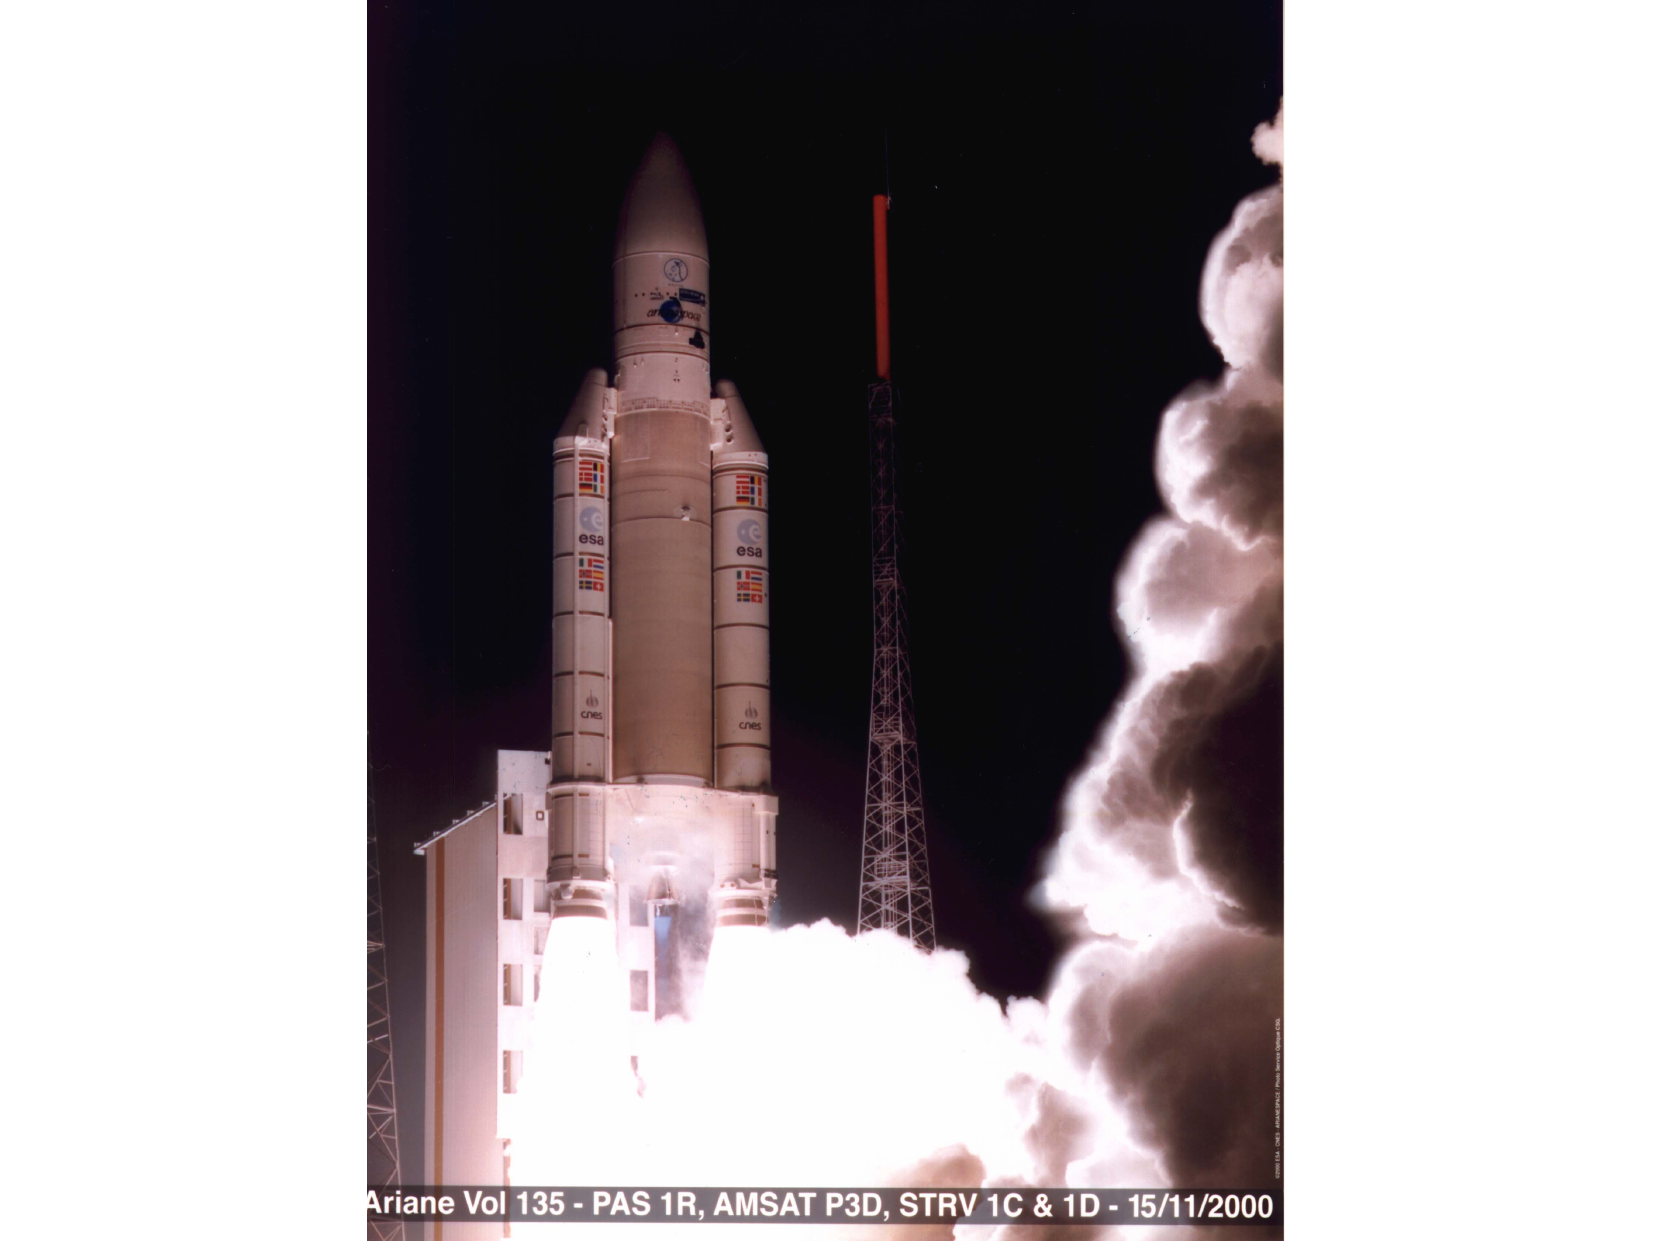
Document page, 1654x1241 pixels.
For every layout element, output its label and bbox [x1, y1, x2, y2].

picture [367, 0, 1285, 1241]
